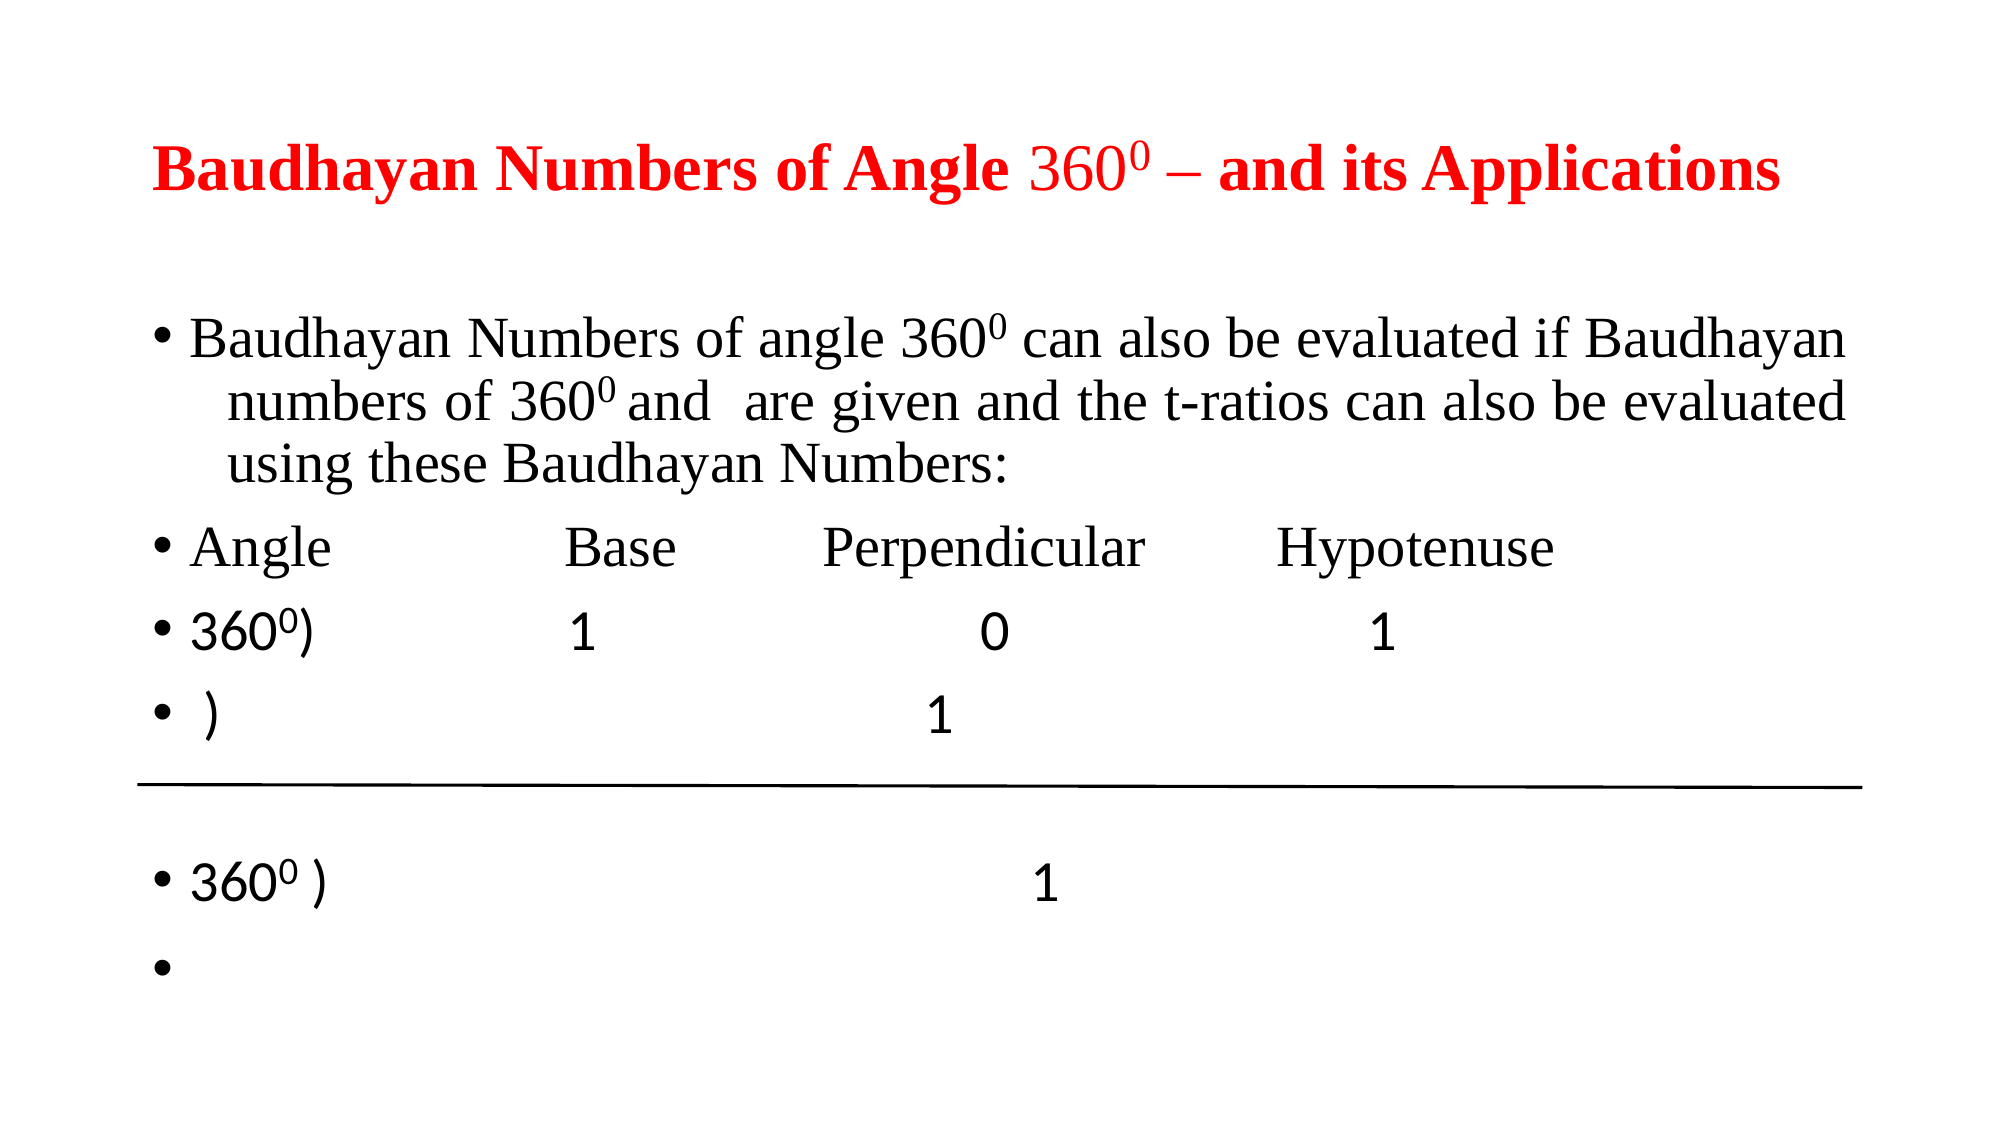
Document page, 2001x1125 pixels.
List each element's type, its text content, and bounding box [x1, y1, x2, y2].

title Baudhayan Numbers of Angle 3600 – and its Applications [137, 59, 1863, 278]
list Baudhayan Numbers of angle 3600 can also be evaluated if Baudhayan numbers of 3600 and are given and the t-ratios can also be evaluated using these Baudhayan Numbers: Angle Base Perpendicular Hypotenuse 3600) 1 0 1 ) 1 3600 ) 1 [137, 299, 1863, 785]
list Baudhayan Numbers of angle 3600 can also be evaluated if Baudhayan numbers of 3600 and are given and the t-ratios can also be evaluated using these Baudhayan Numbers: Angle Base Perpendicular Hypotenuse 3600) 1 0 1 ) 1 3600 ) 1 [137, 787, 1863, 1014]
